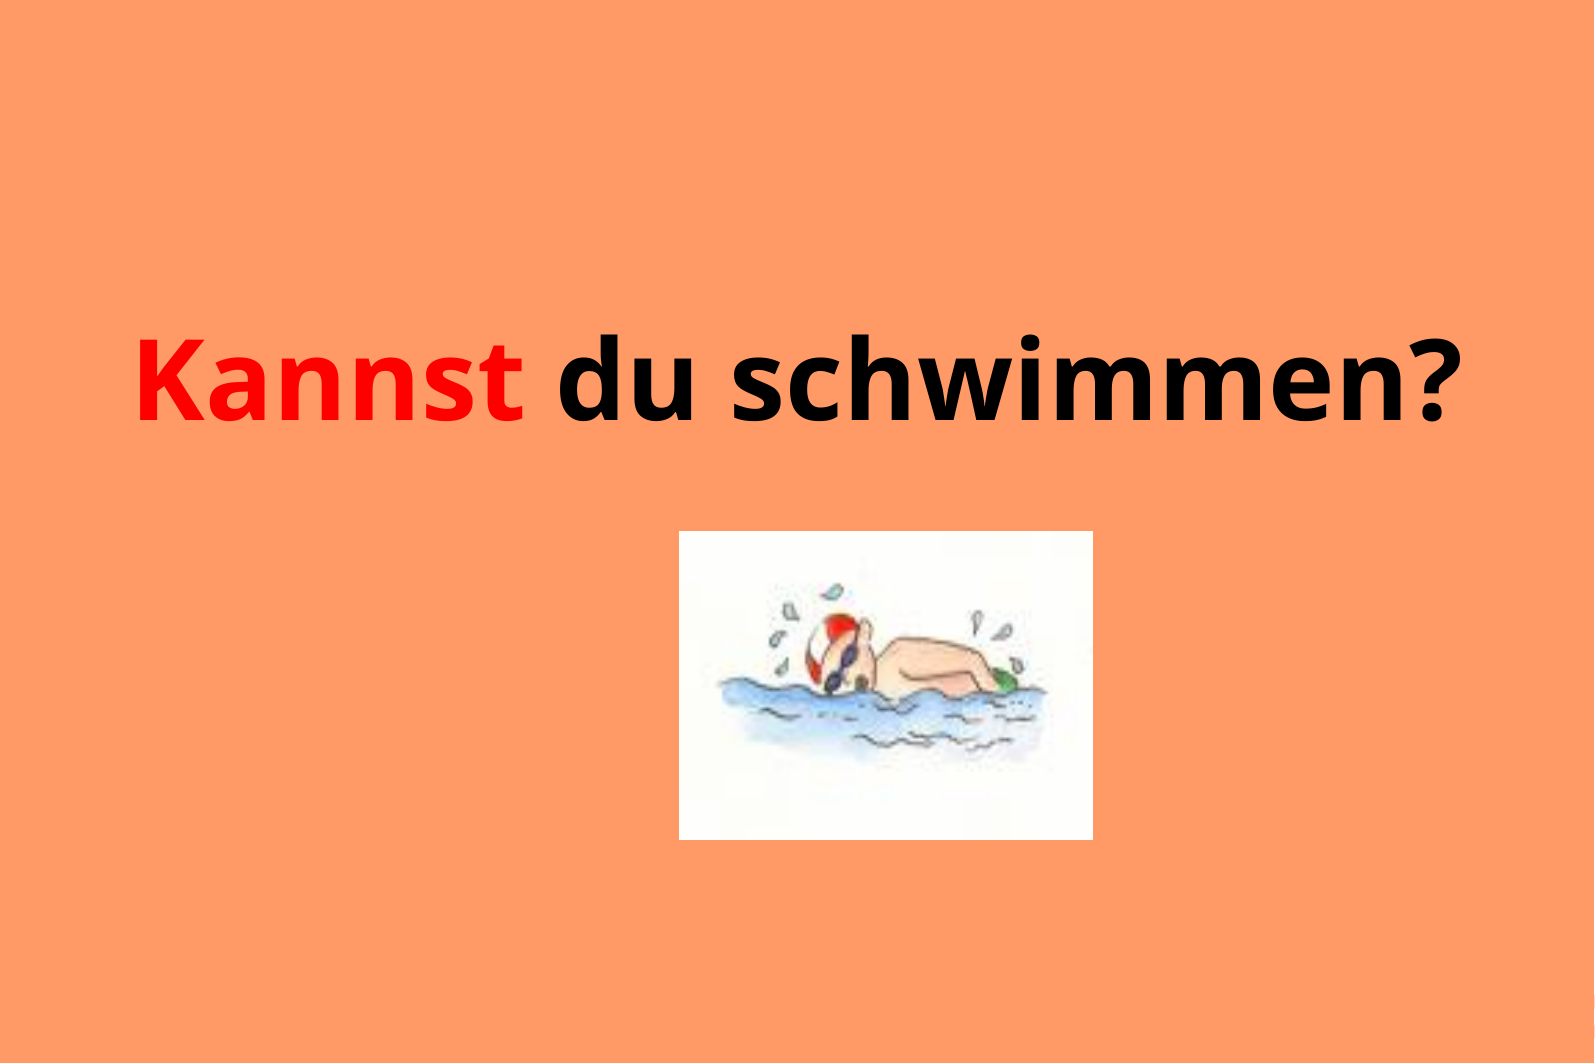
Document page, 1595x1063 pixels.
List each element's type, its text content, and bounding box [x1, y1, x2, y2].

picture [679, 531, 1093, 840]
subtitle Kannst du schwimmen? [0, 0, 1595, 842]
